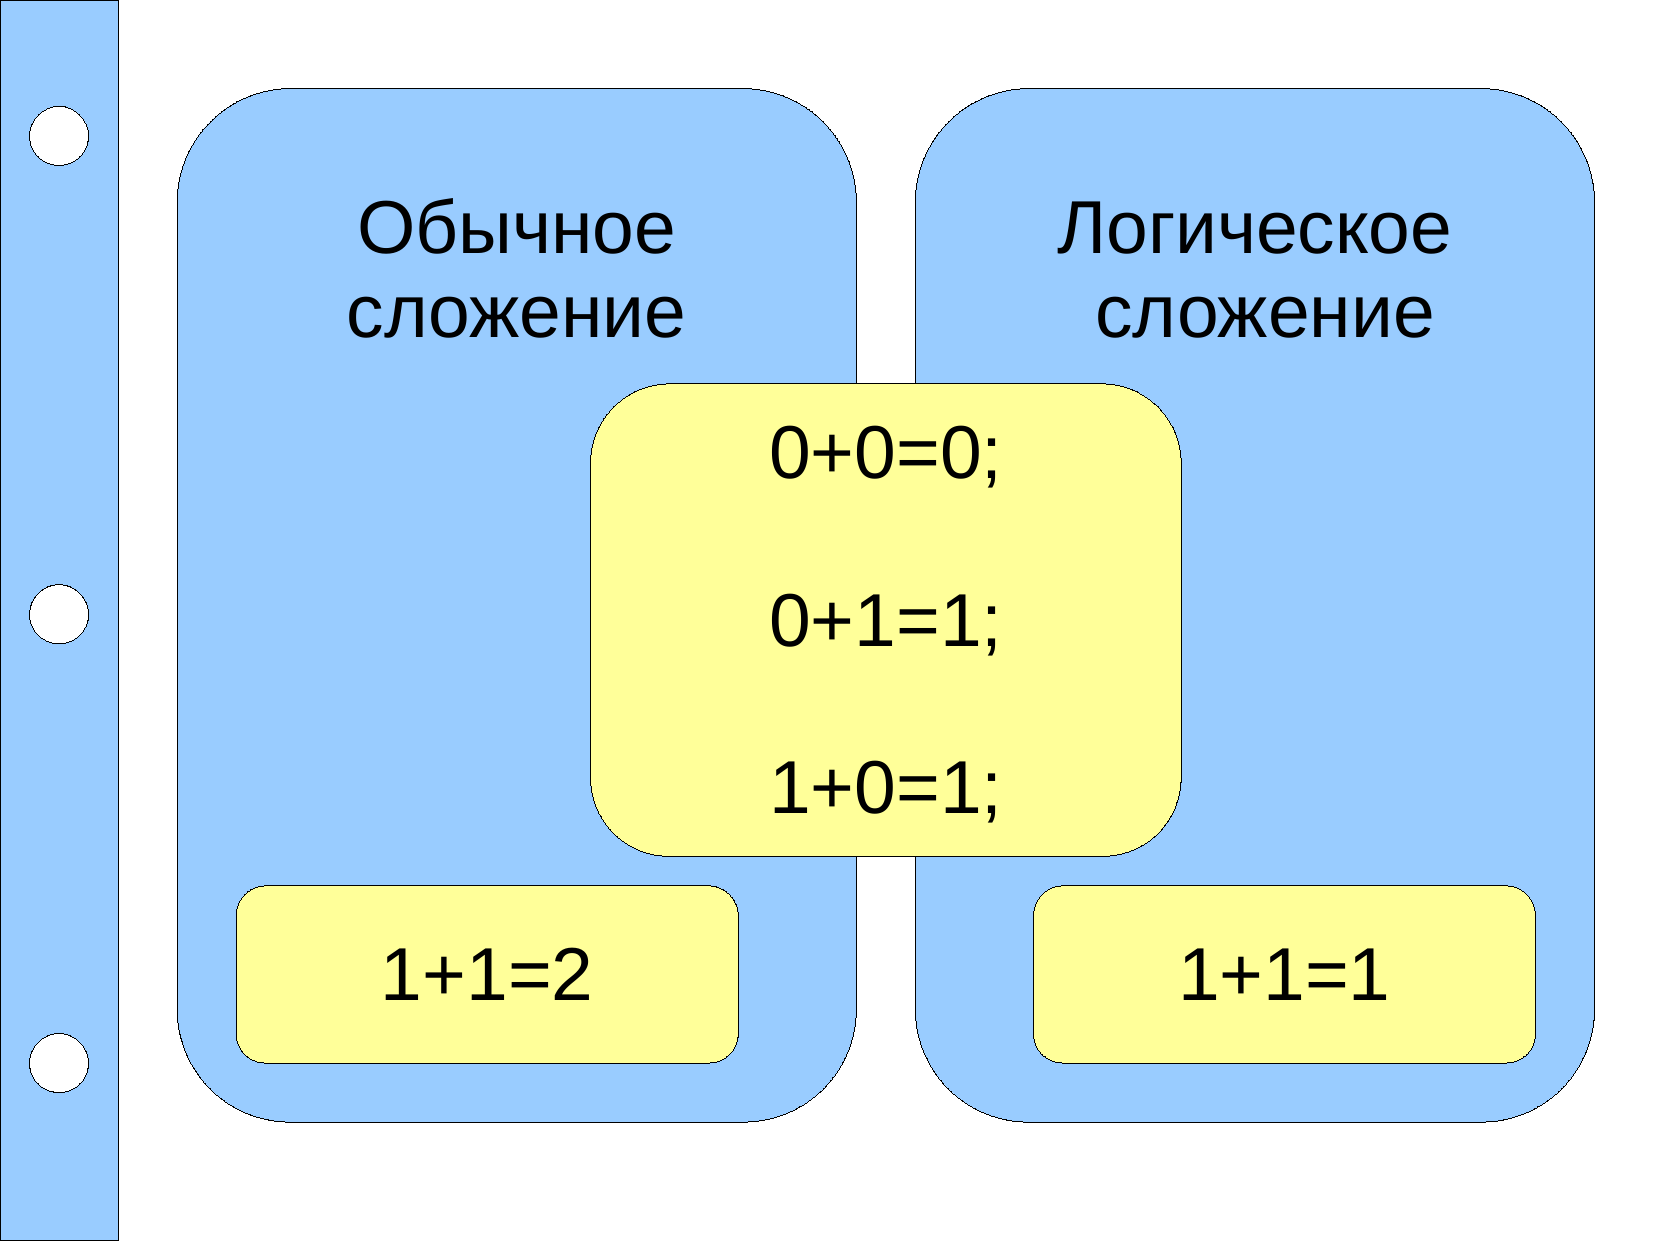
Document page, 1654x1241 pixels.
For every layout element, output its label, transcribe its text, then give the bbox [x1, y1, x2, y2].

text_box 1+1=1 [1033, 885, 1536, 1064]
text_box [0, 0, 119, 1241]
text_box 1+1=2 [236, 885, 739, 1064]
text_box [177, 53, 1595, 237]
text_box Обычное сложение [177, 88, 857, 1123]
text_box 0+0=0; 0+1=1; 1+0=1; [590, 383, 1182, 857]
text_box Логическое сложение [915, 88, 1595, 1123]
